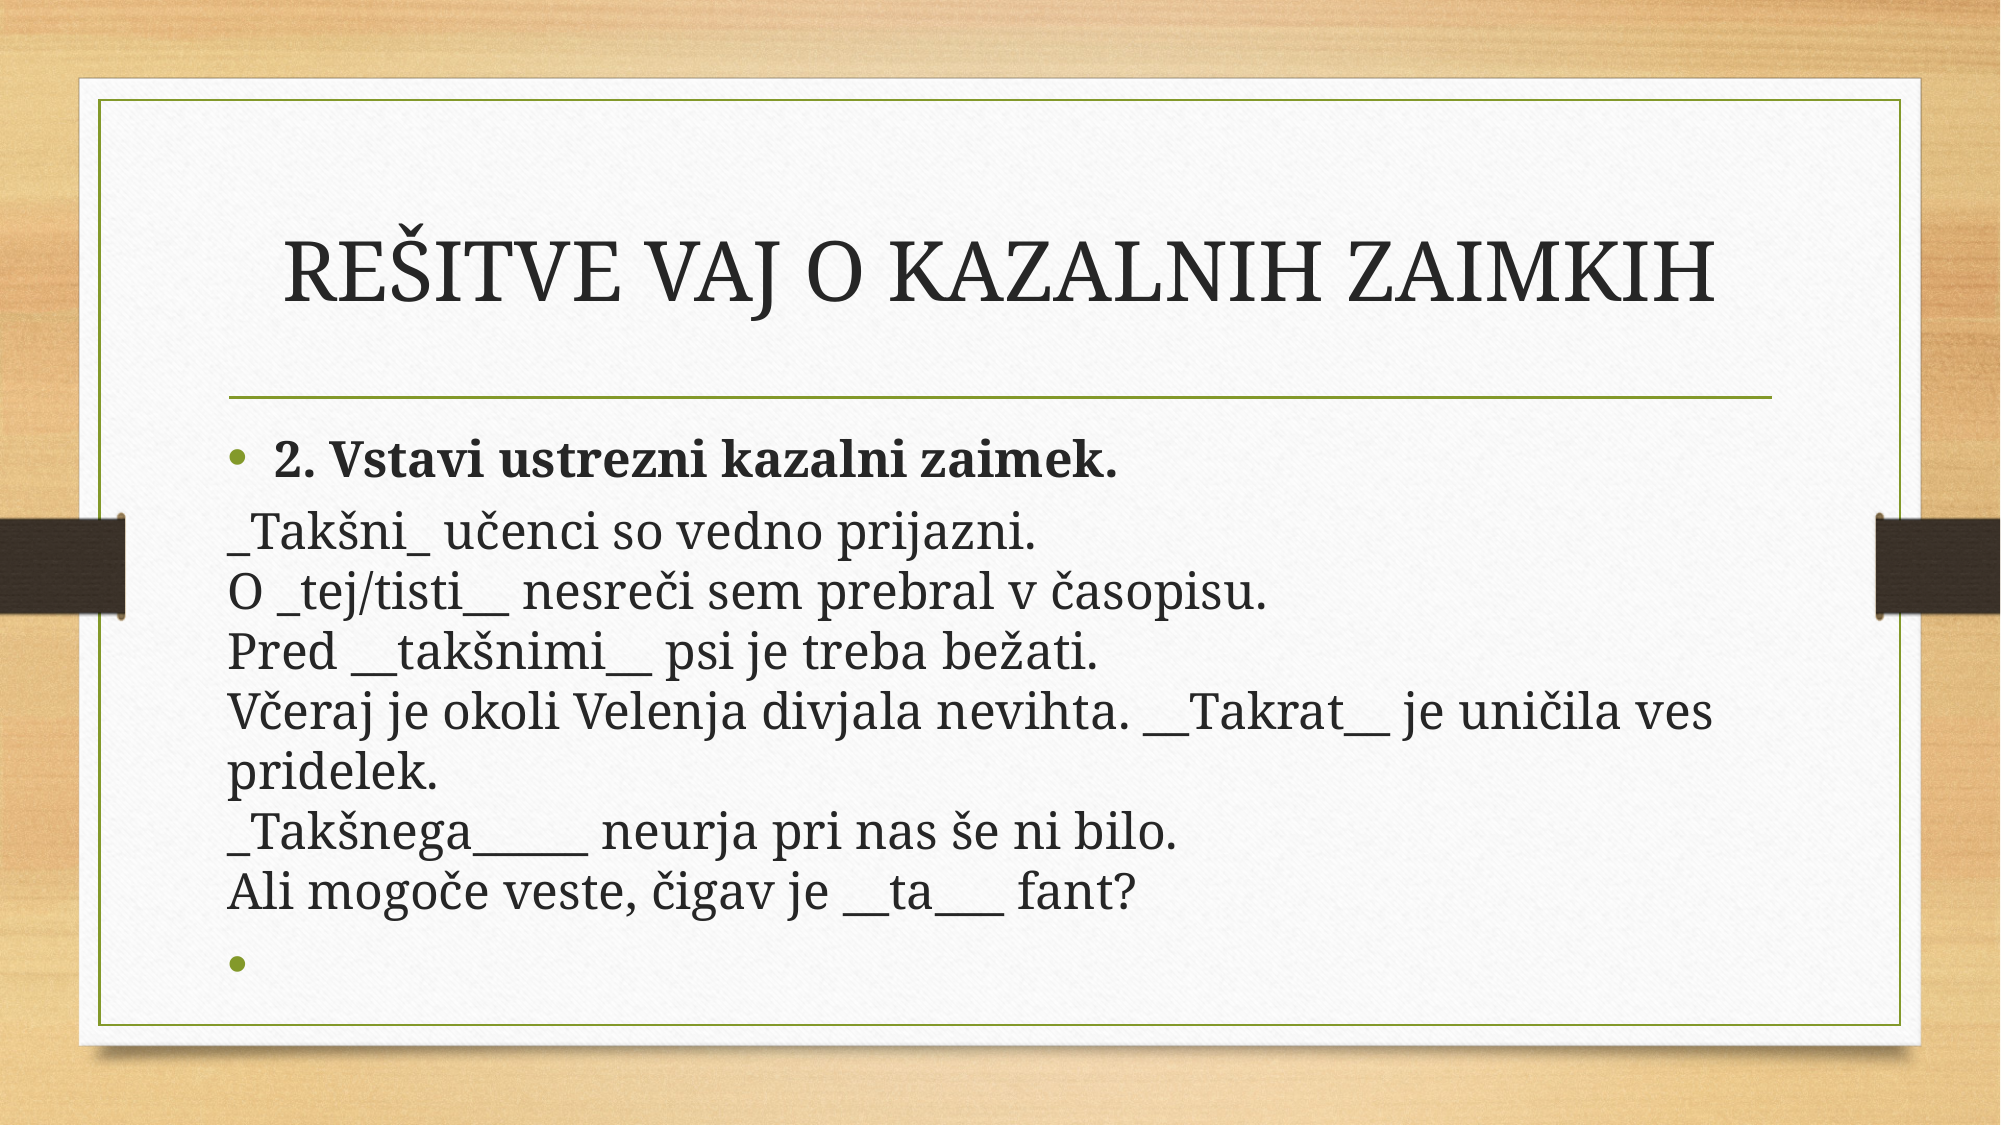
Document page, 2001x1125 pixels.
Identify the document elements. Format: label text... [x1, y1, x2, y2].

title REŠITVE VAJ O KAZALNIH ZAIMKIH [212, 161, 1788, 376]
list 2. Vstavi ustrezni kazalni zaimek. _Takšni_ učenci so vedno prijazni. O _tej/tisti__ nesreči sem prebral v časopisu. Pred __takšnimi__ psi je treba bežati. Včeraj je okoli Velenja divjala nevihta. __Takrat__ je uničila ves pridelek. _Takšnega_____ neurja pri nas še ni bilo. Ali mogoče veste, čigav je __ta___ fant? [212, 419, 1788, 964]
